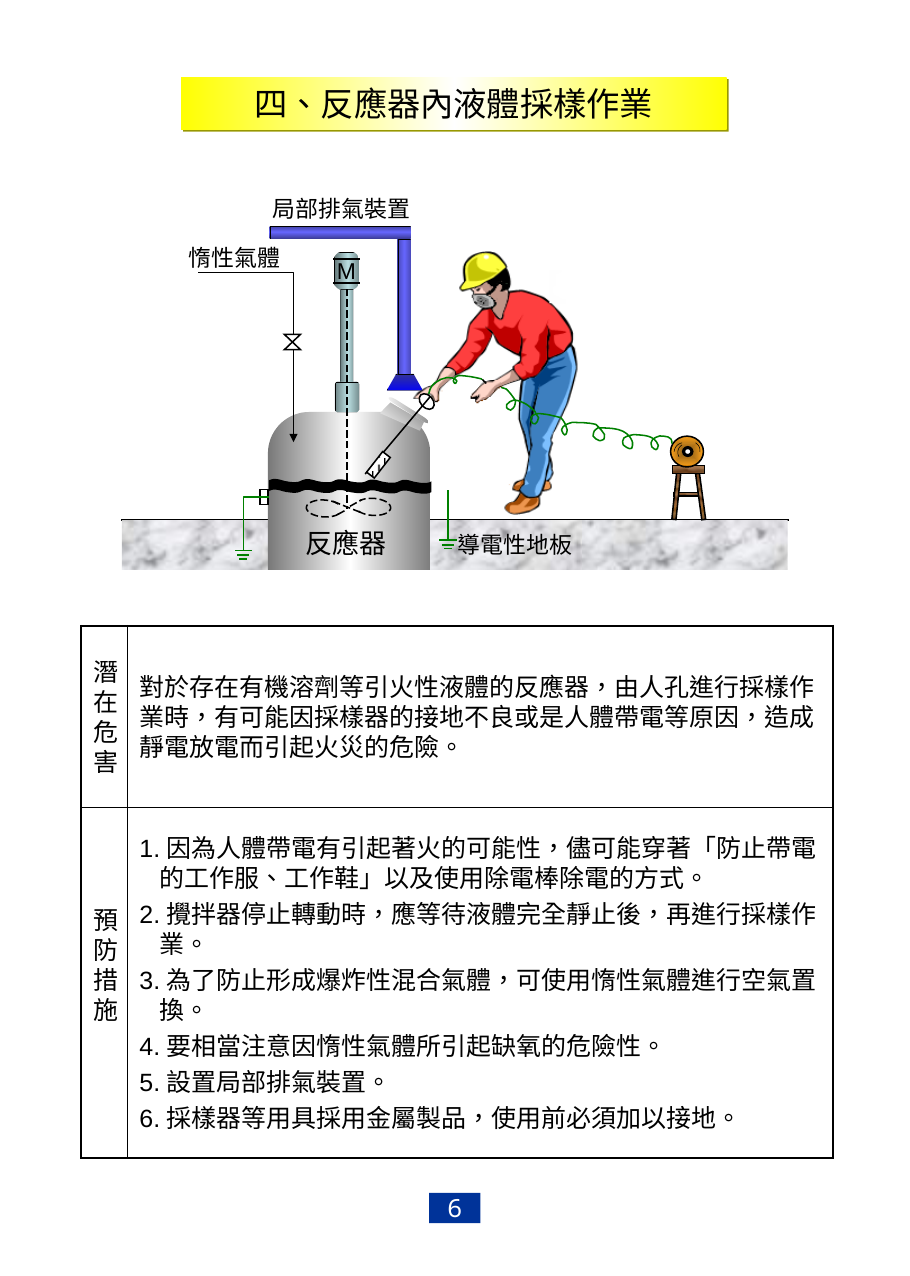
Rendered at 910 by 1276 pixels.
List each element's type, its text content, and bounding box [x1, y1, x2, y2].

table_cell 預防措施 [82, 808, 127, 1157]
text_box [269, 226, 423, 391]
text_box [284, 334, 301, 350]
picture [268, 249, 582, 517]
text_box 6 [429, 1192, 481, 1224]
text_box [419, 393, 429, 405]
text_box 導電性地板 [442, 522, 596, 566]
text_box M [334, 252, 359, 258]
text_box [121, 290, 788, 615]
text_box 反應器 [301, 526, 391, 560]
text_box 四、反應器內液體採樣作業 [181, 77, 727, 130]
text_box 惰性氣體 [172, 235, 302, 280]
table_header 潛在危害 [82, 627, 127, 807]
text_box M [334, 260, 359, 282]
text_box M [334, 284, 359, 290]
text_box 局部排氣裝置 [256, 186, 437, 231]
table_cell 1.因為人體帶電有引起著火的可能性，儘可能穿著「防止帶電的工作服、工作鞋」以及使用除電棒除電的方式。 2.攪拌器停止轉動時，應等待液體完全靜止後，再進行採樣作業。 3.為了防止形成爆炸性混合氣體，可使用惰性氣體進行空氣置換。 4.要相當注意因惰性氣體所引起缺氧的危險性。 5.設置局部排氣裝置。 6.採樣器等用具採用金屬製品，使用前必須加以接地。 [128, 808, 832, 1157]
table_header 對於存在有機溶劑等引火性液體的反應器，由人孔進行採樣作業時，有可能因採樣器的接地不良或是人體帶電等原因，造成靜電放電而引起火災的危險。 [128, 627, 832, 807]
text_box [423, 397, 435, 410]
